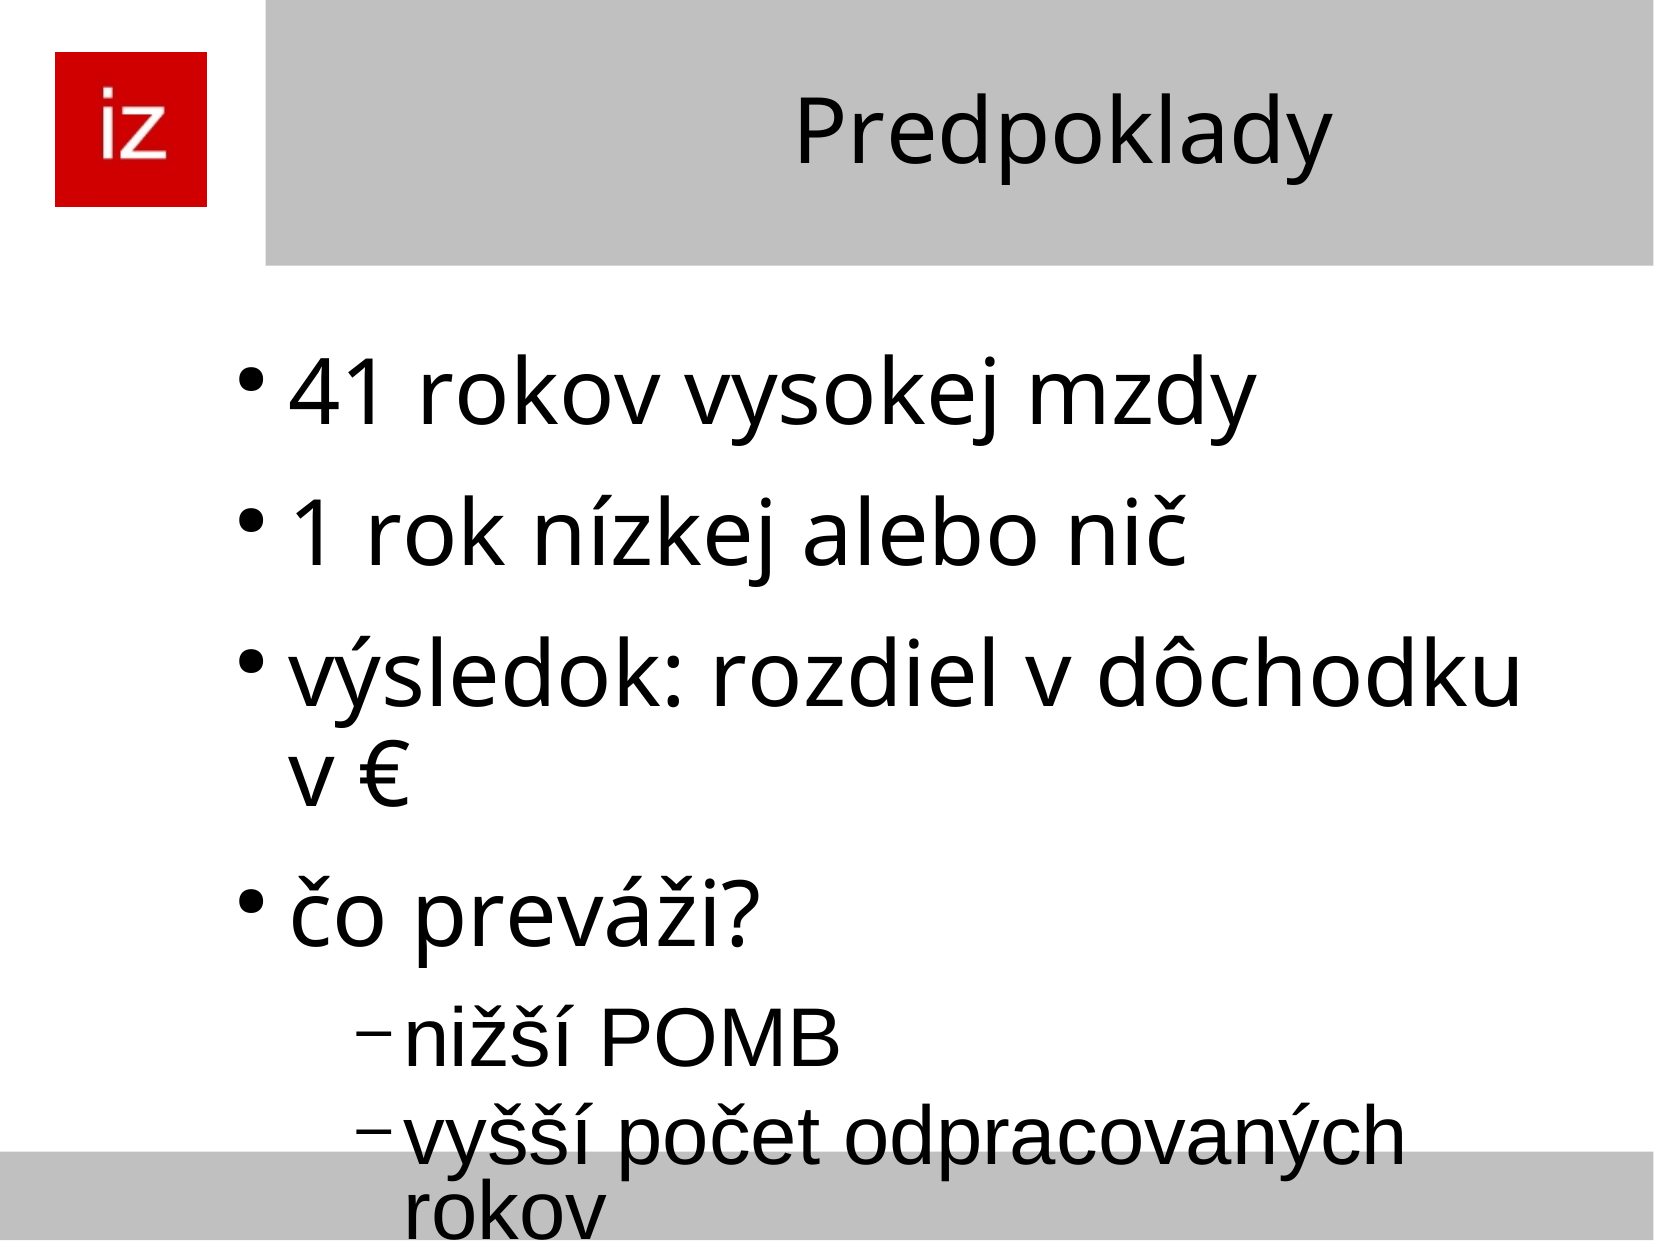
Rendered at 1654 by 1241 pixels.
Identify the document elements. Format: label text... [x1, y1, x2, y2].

title Predpoklady [561, 29, 1565, 237]
list 41 rokov vysokej mzdy 1 rok nízkej alebo nič výsledok: rozdiel v dôchodku v € čo preváži? nižší POMB vyšší počet odpracovaných rokov [121, 344, 1533, 1178]
picture [55, 52, 207, 207]
